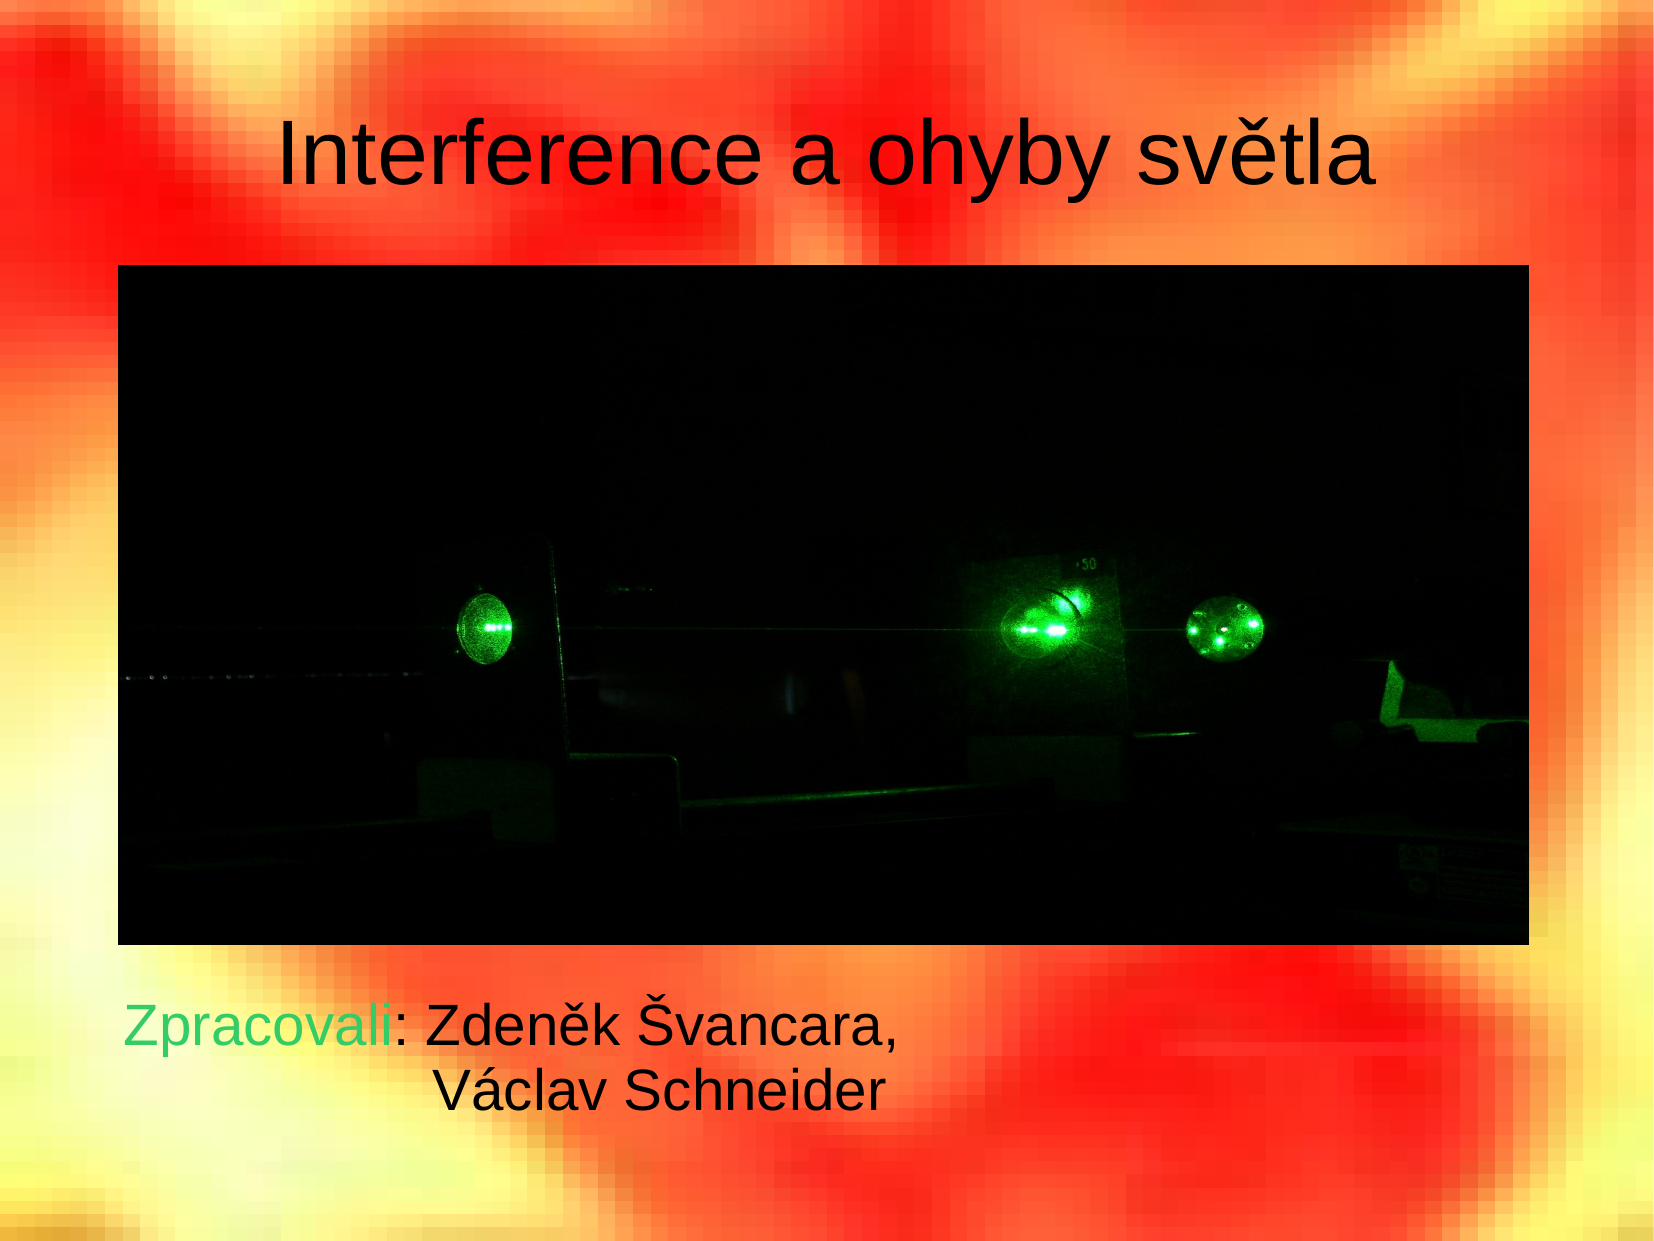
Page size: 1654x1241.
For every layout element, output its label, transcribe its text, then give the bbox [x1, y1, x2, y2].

title Interference a ohyby světla [82, 49, 1571, 257]
subtitle Zpracovali: Zdeněk Švancara, Václav Schneider [88, 314, 1577, 1123]
picture [0, 0, 1654, 1241]
